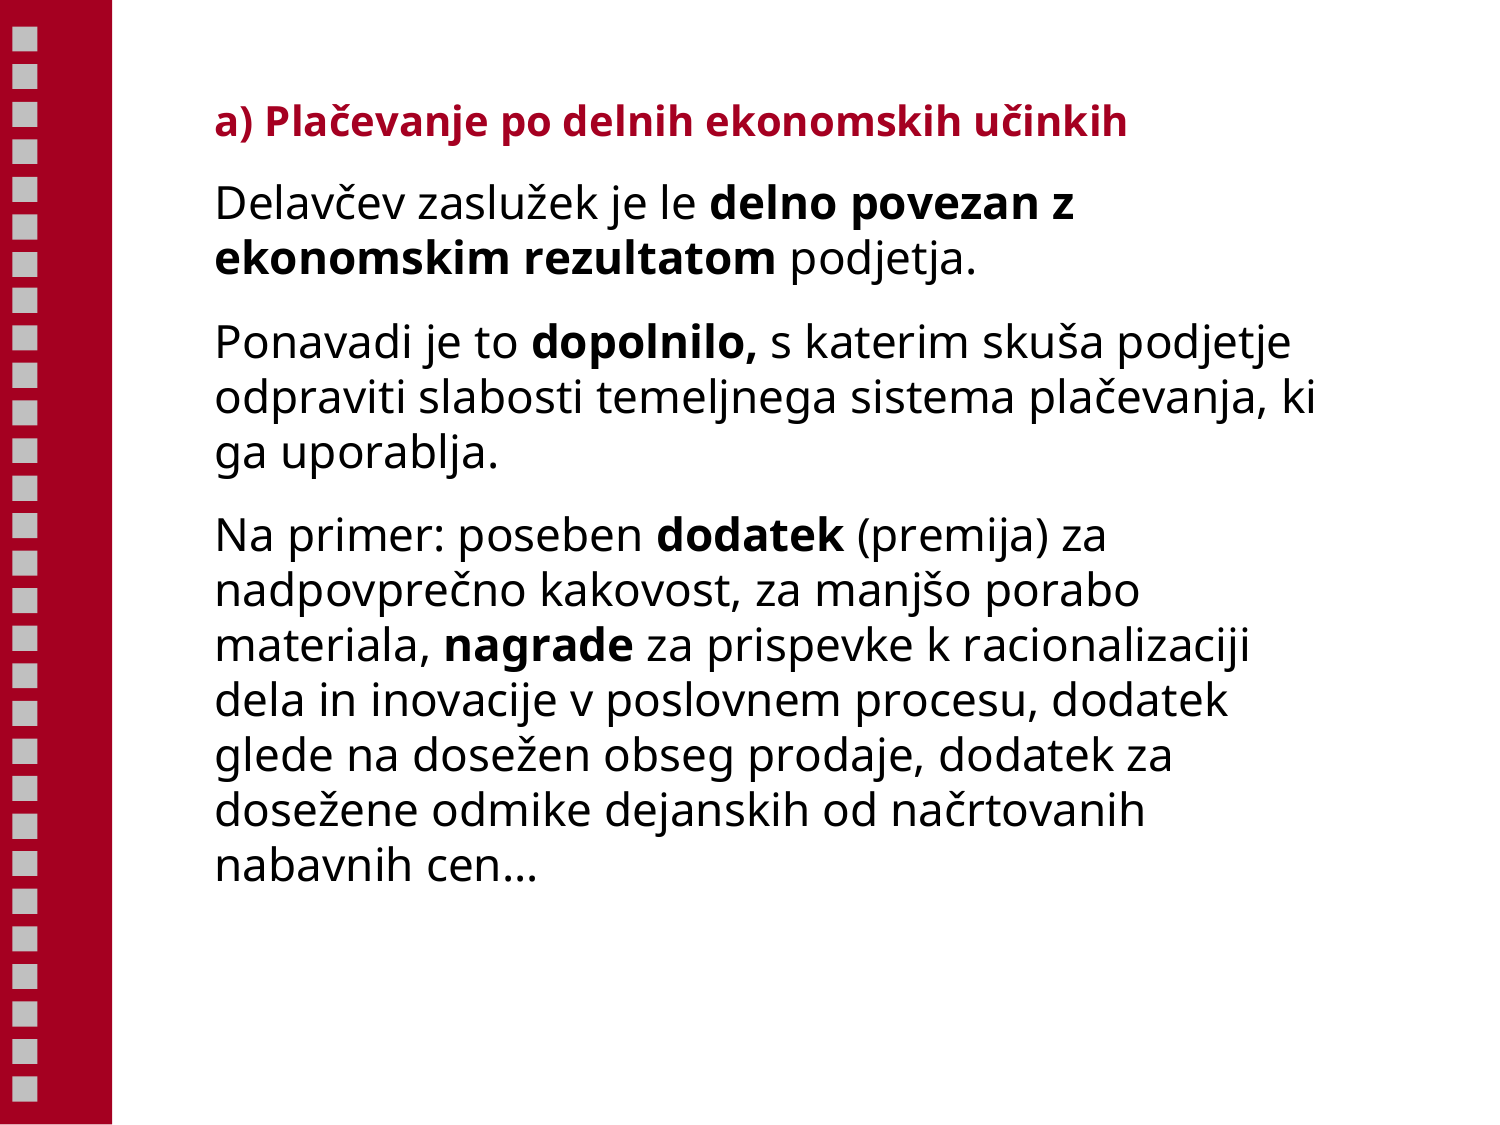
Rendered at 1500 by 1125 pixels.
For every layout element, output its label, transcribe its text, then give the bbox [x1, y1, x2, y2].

text_box Plačevanje po delnih ekonomskih učinkih Delavčev zaslužek je le delno povezan z ekonomskim rezultatom podjetja. Ponavadi je to dopolnilo, s katerim skuša podjetje odpraviti slabosti temeljnega sistema plačevanja, ki ga uporablja. Na primer: poseben dodatek (premija) za nadpovprečno kakovost, za manjšo porabo materiala, nagrade za prispevke k racionalizaciji dela in inovacije v poslovnem procesu, dodatek glede na dosežen obseg prodaje, dodatek za dosežene odmike dejanskih od načrtovanih nabavnih cen… [199, 87, 1363, 899]
